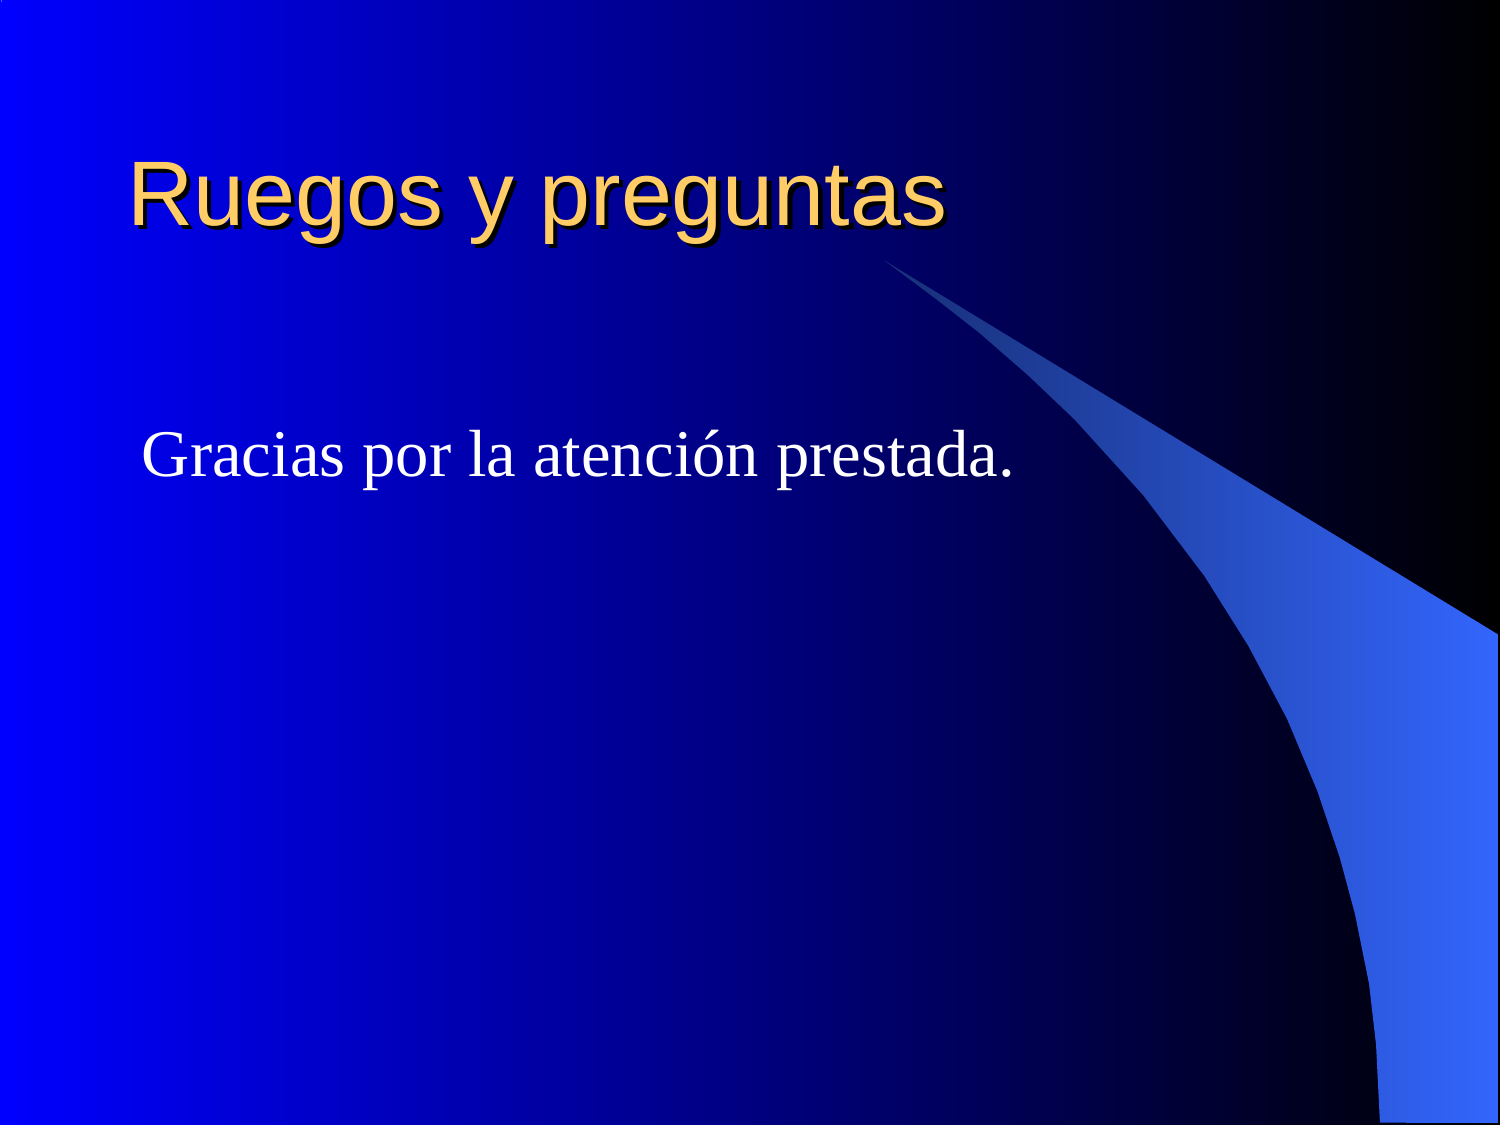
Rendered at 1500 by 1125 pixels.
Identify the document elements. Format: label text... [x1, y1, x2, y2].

list Gracias por la atención prestada. [111, 324, 1387, 1001]
title Ruegos y preguntas [111, 99, 1438, 288]
